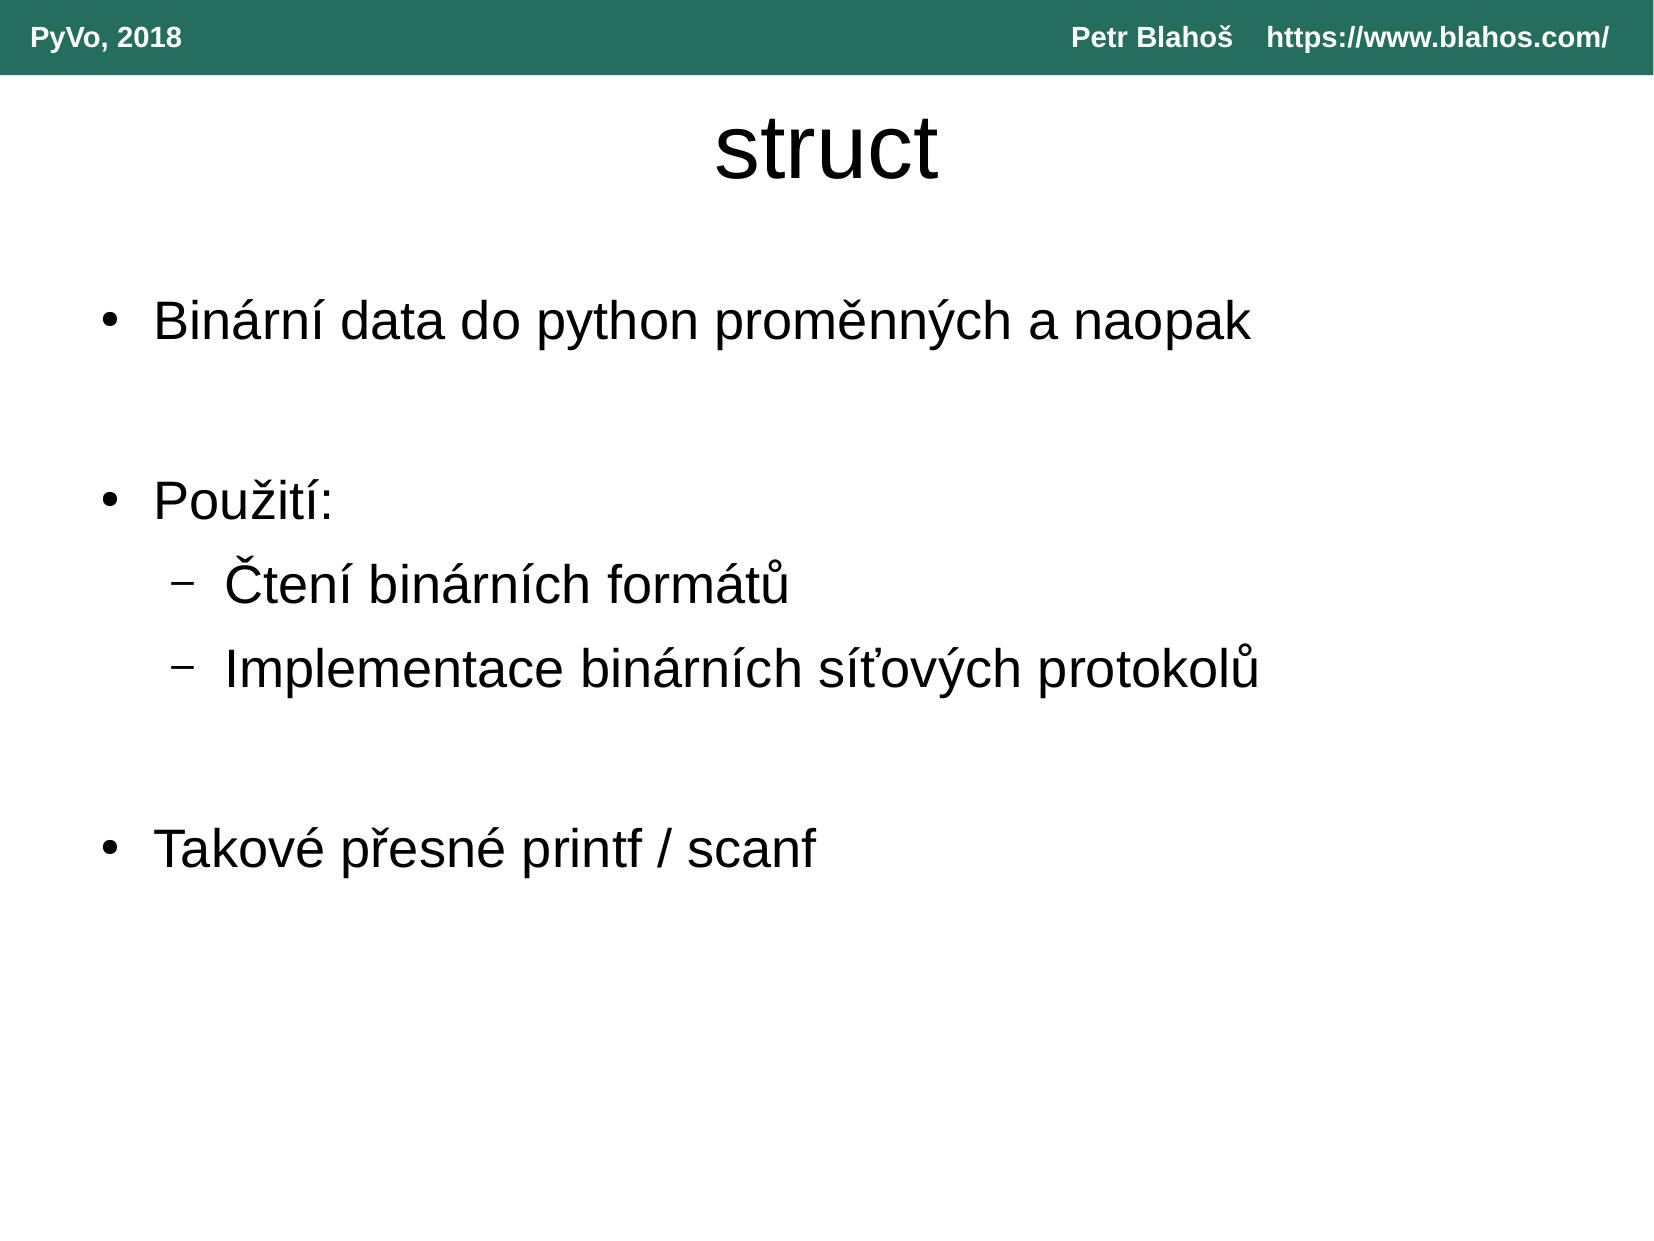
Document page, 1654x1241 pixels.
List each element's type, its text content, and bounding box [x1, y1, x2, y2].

title struct [82, 43, 1571, 251]
list Binární data do python proměnných a naopak Použití: Čtení binárních formátů Implementace binárních síťových protokolů Takové přesné printf / scanf [82, 290, 1571, 1010]
